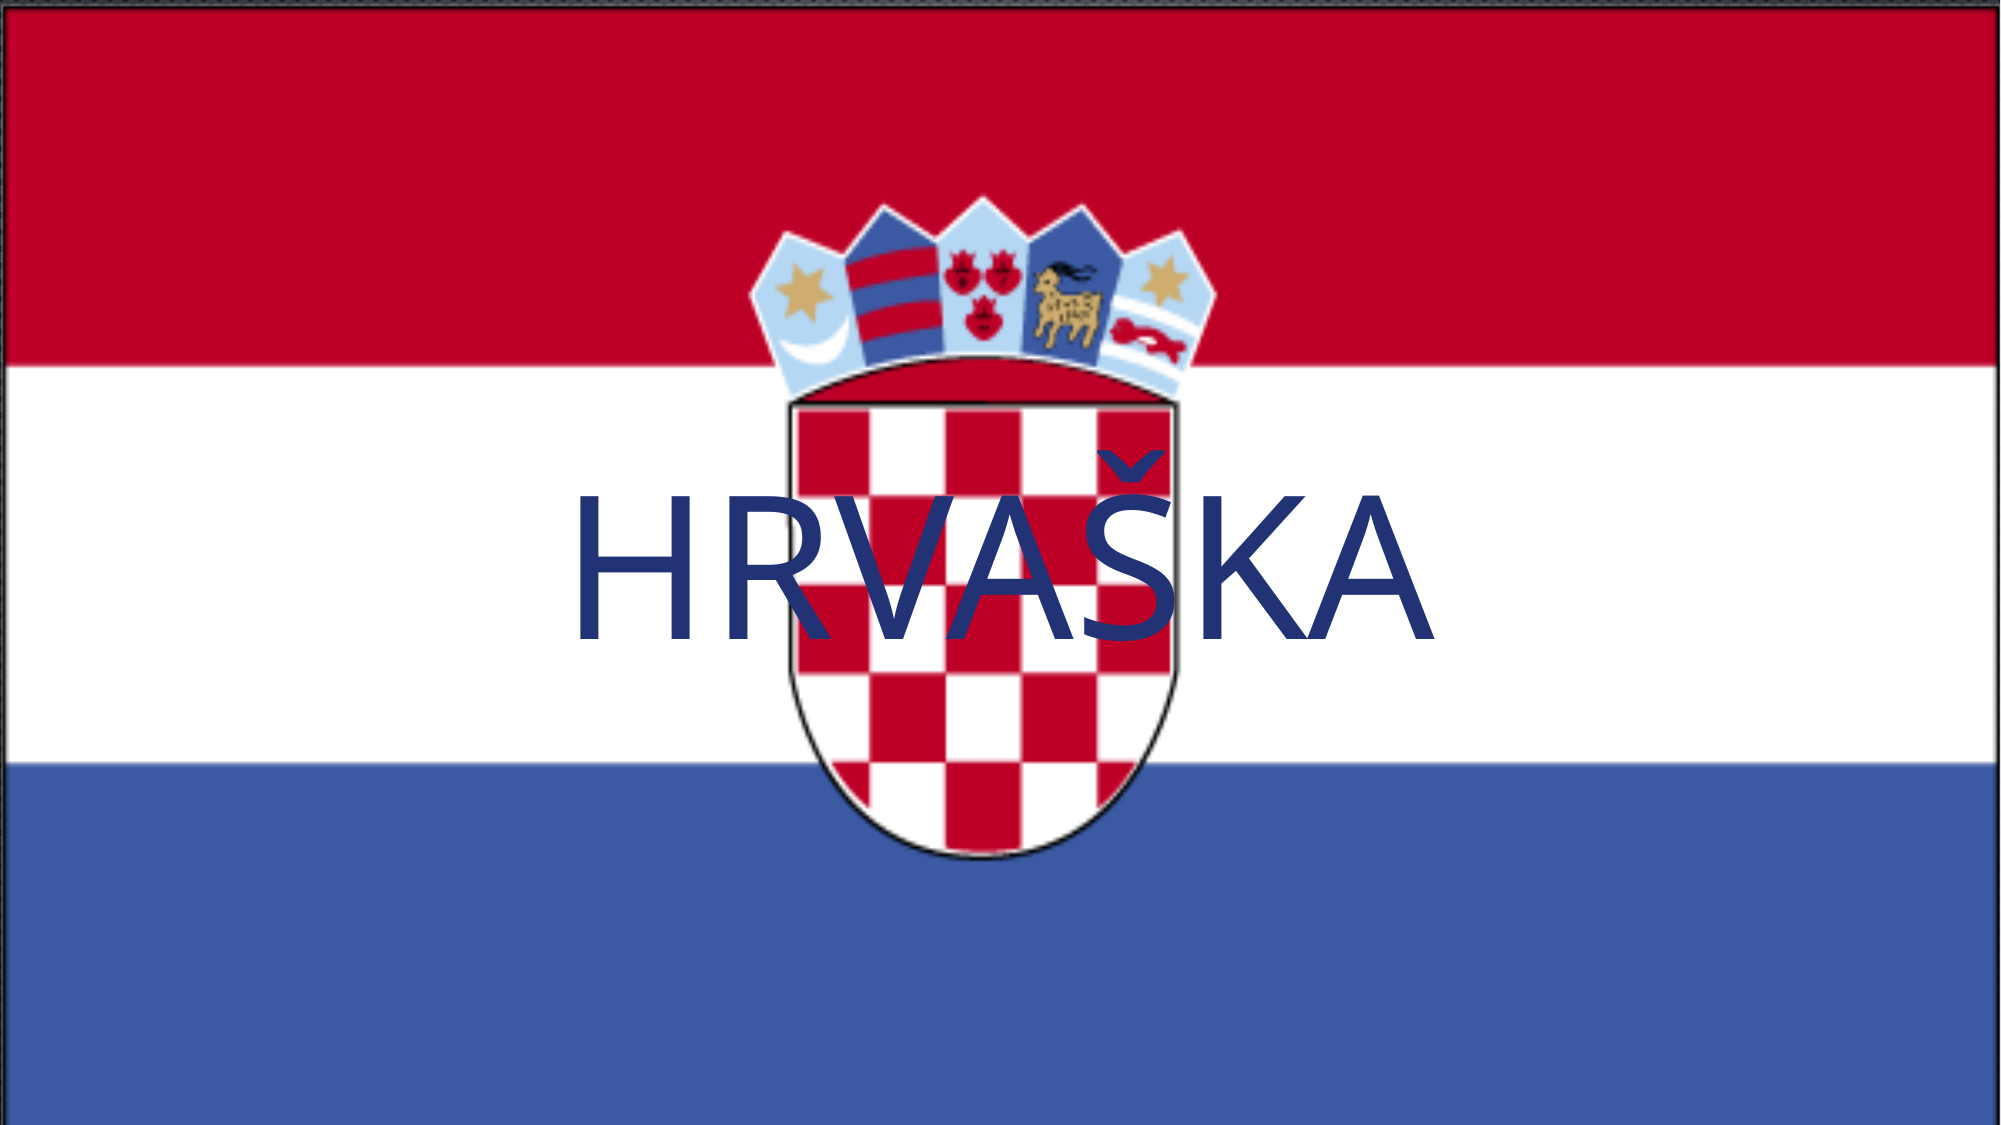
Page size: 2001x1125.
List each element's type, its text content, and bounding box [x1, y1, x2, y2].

picture [0, 0, 2001, 1125]
title hrvaška [287, 161, 1711, 687]
